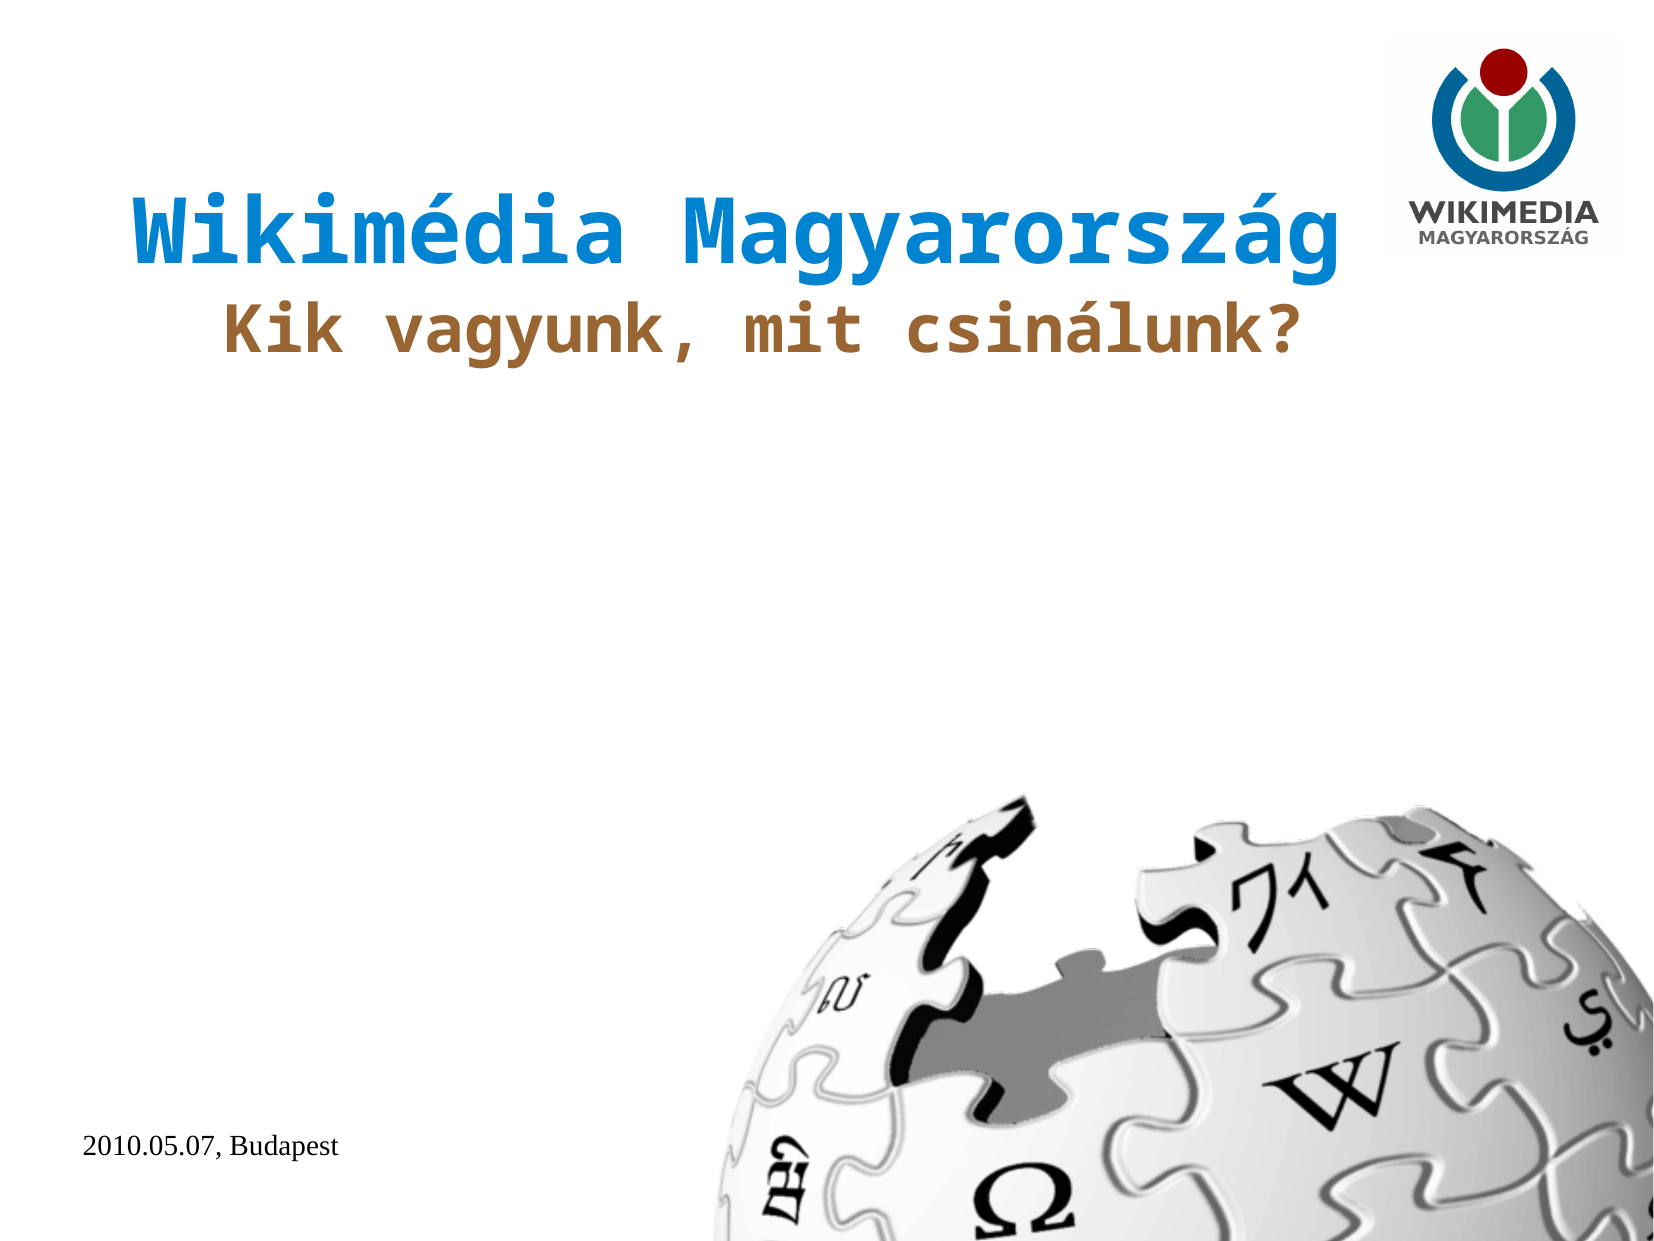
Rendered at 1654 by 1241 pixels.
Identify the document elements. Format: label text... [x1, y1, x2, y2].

picture [702, 785, 1654, 1241]
picture [1386, 34, 1621, 258]
title Wikimédia Magyarország Kik vagyunk, mit csinálunk? [82, 165, 1447, 383]
